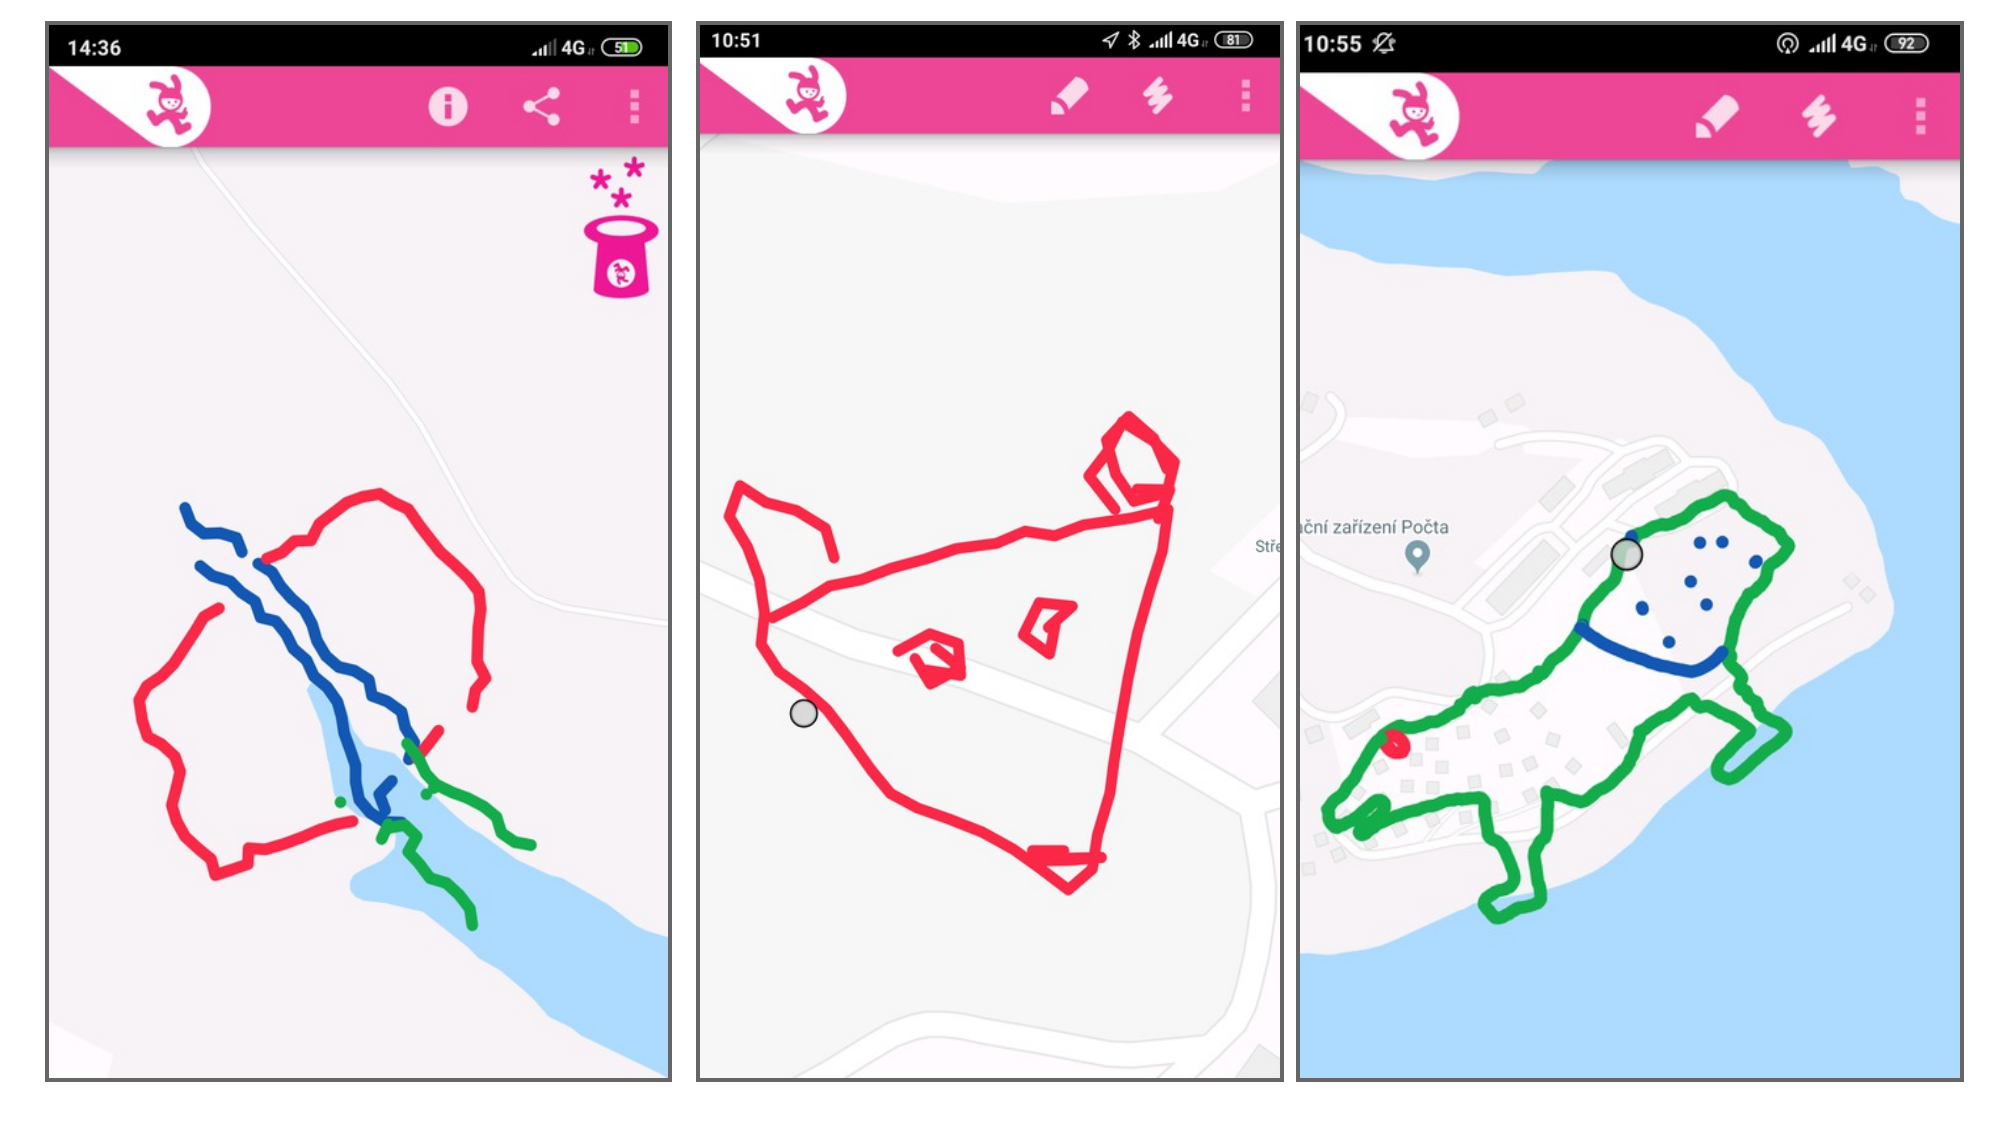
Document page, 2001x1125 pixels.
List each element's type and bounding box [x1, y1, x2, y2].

picture [1299, 25, 1960, 1078]
picture [49, 25, 668, 1078]
picture [700, 25, 1281, 1078]
